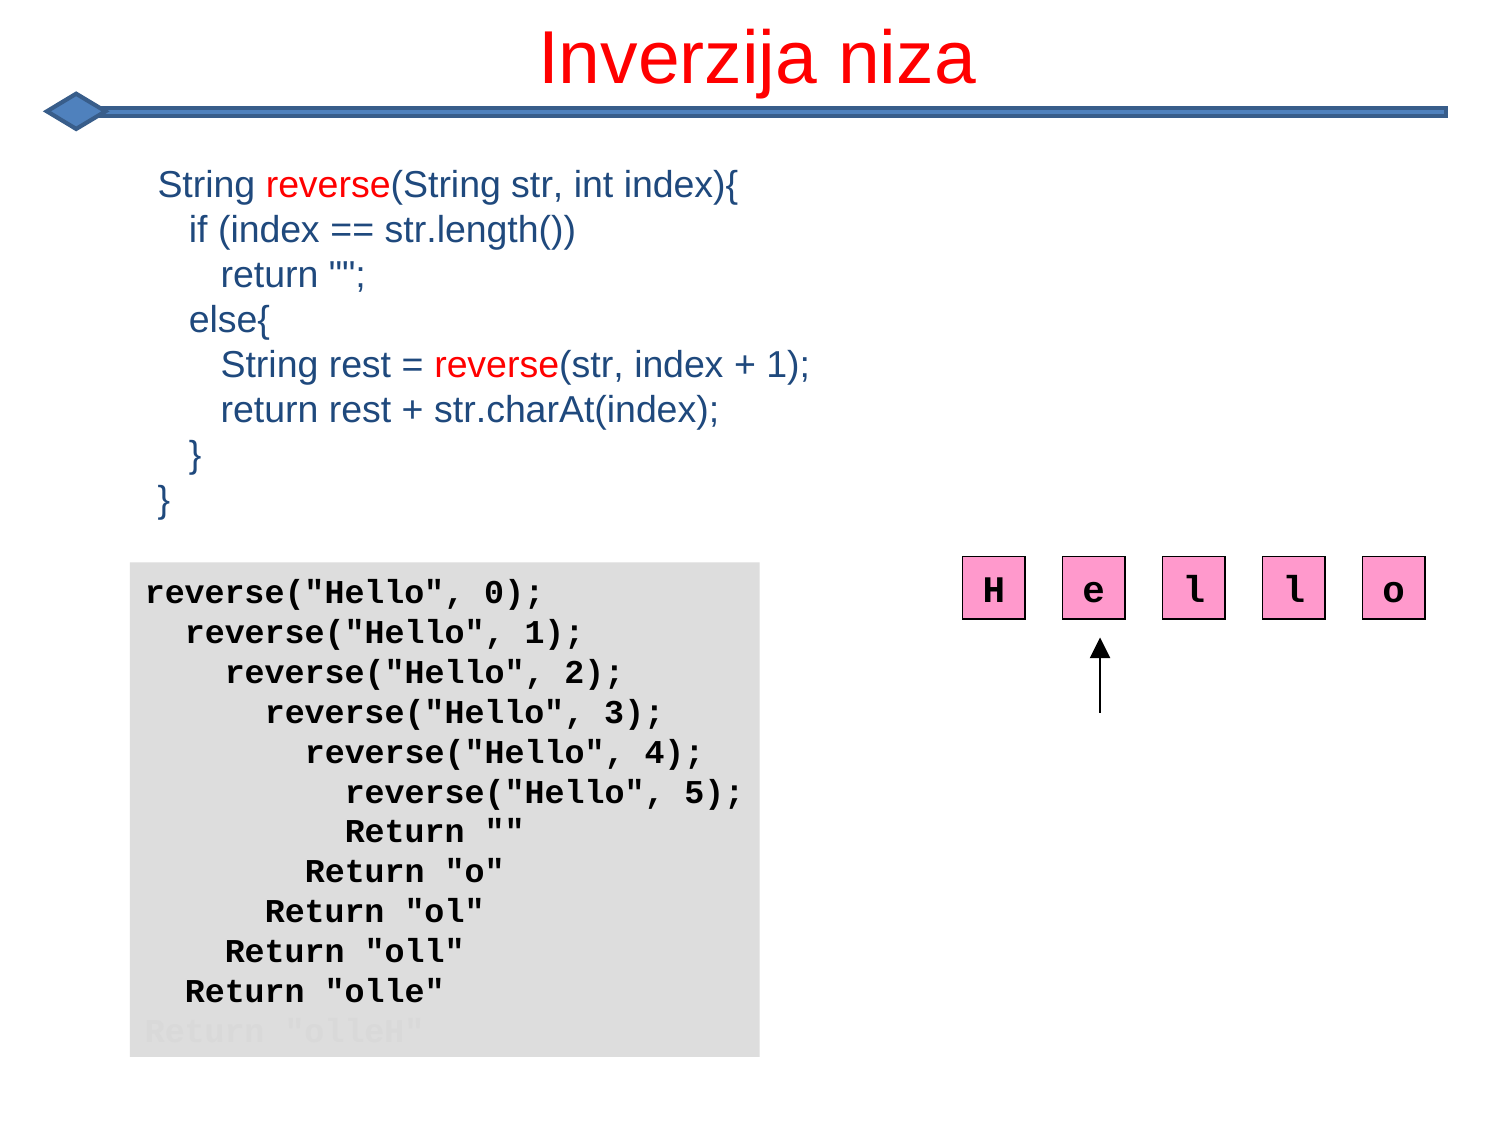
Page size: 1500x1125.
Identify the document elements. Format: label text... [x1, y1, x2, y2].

text_box String reverse(String str, int index){ if (index == str.length()) return ""; else{ String rest = reverse(str, index + 1); return rest + str.charAt(index); } } [142, 152, 826, 528]
text_box l [1162, 556, 1225, 620]
text_box reverse("Hello", 0); reverse("Hello", 1); reverse("Hello", 2); reverse("Hello", 3); reverse("Hello", 4); reverse("Hello", 5); Return "" Return "o" Return "ol" Return "oll" Return "olle" Return "olleH" [129, 562, 760, 1057]
title Inverzija niza [82, 0, 1433, 108]
text_box l [1262, 556, 1325, 620]
text_box o [1362, 556, 1426, 620]
text_box H [962, 556, 1025, 620]
text_box e [1062, 556, 1126, 620]
